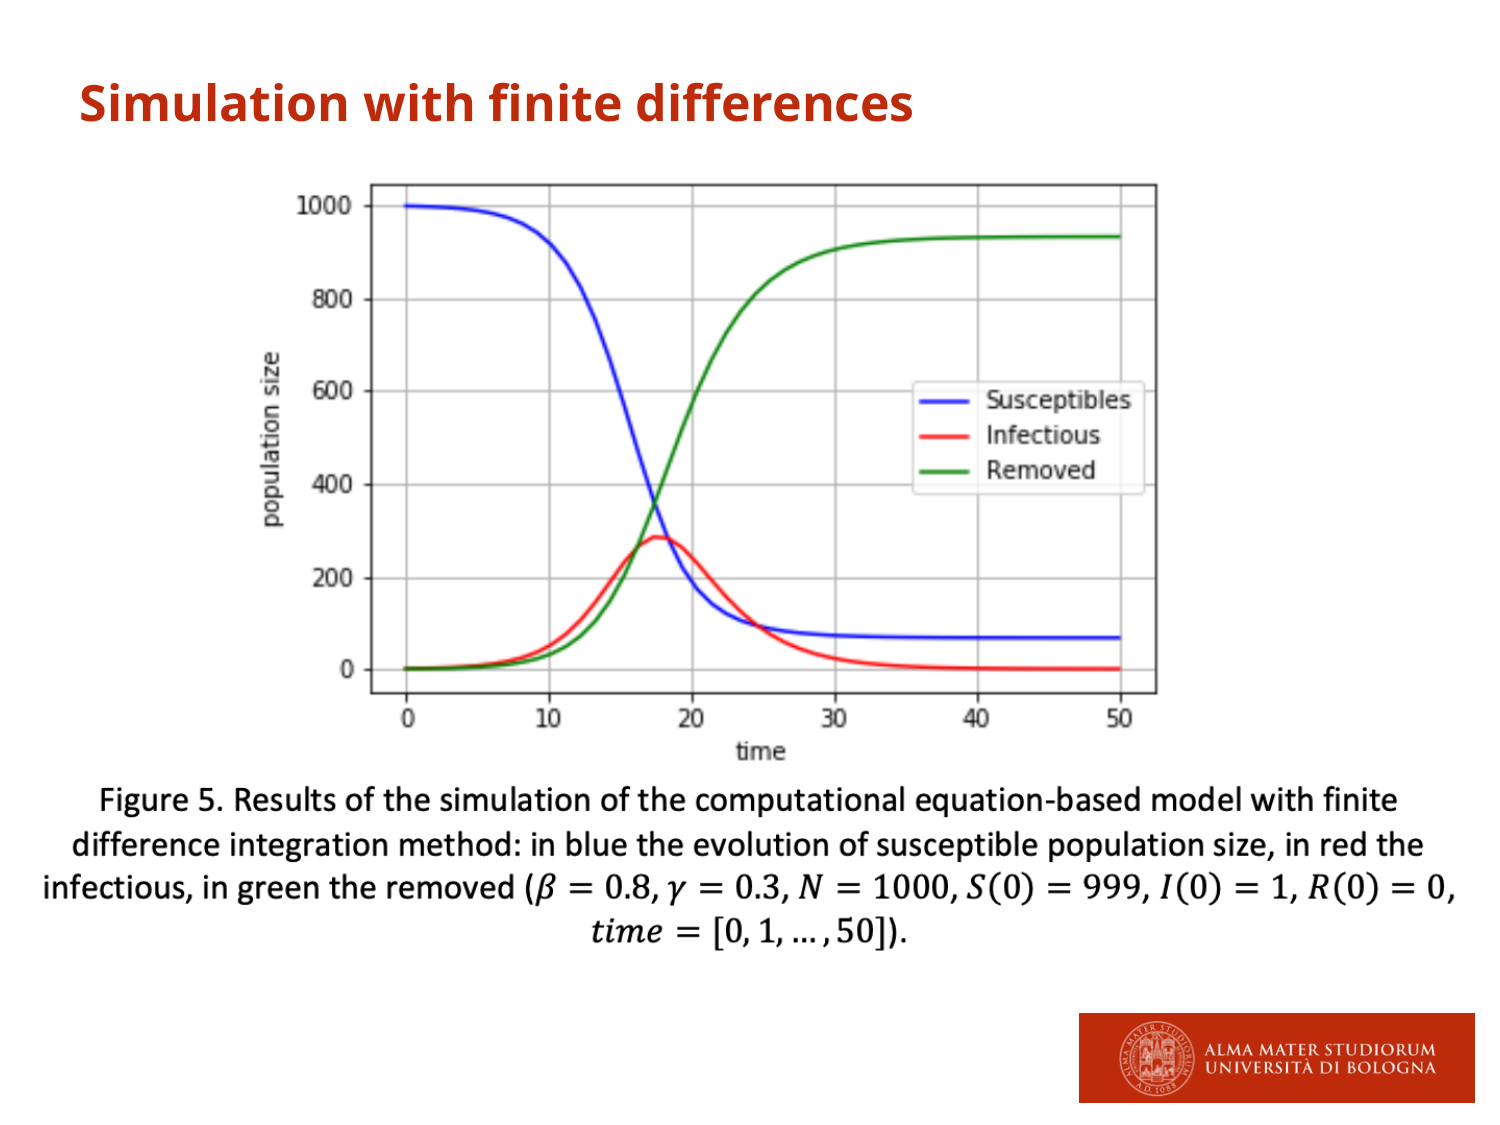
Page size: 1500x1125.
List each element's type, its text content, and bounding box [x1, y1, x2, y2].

list Simulation with finite differences [64, 78, 1447, 169]
picture [32, 169, 1468, 956]
